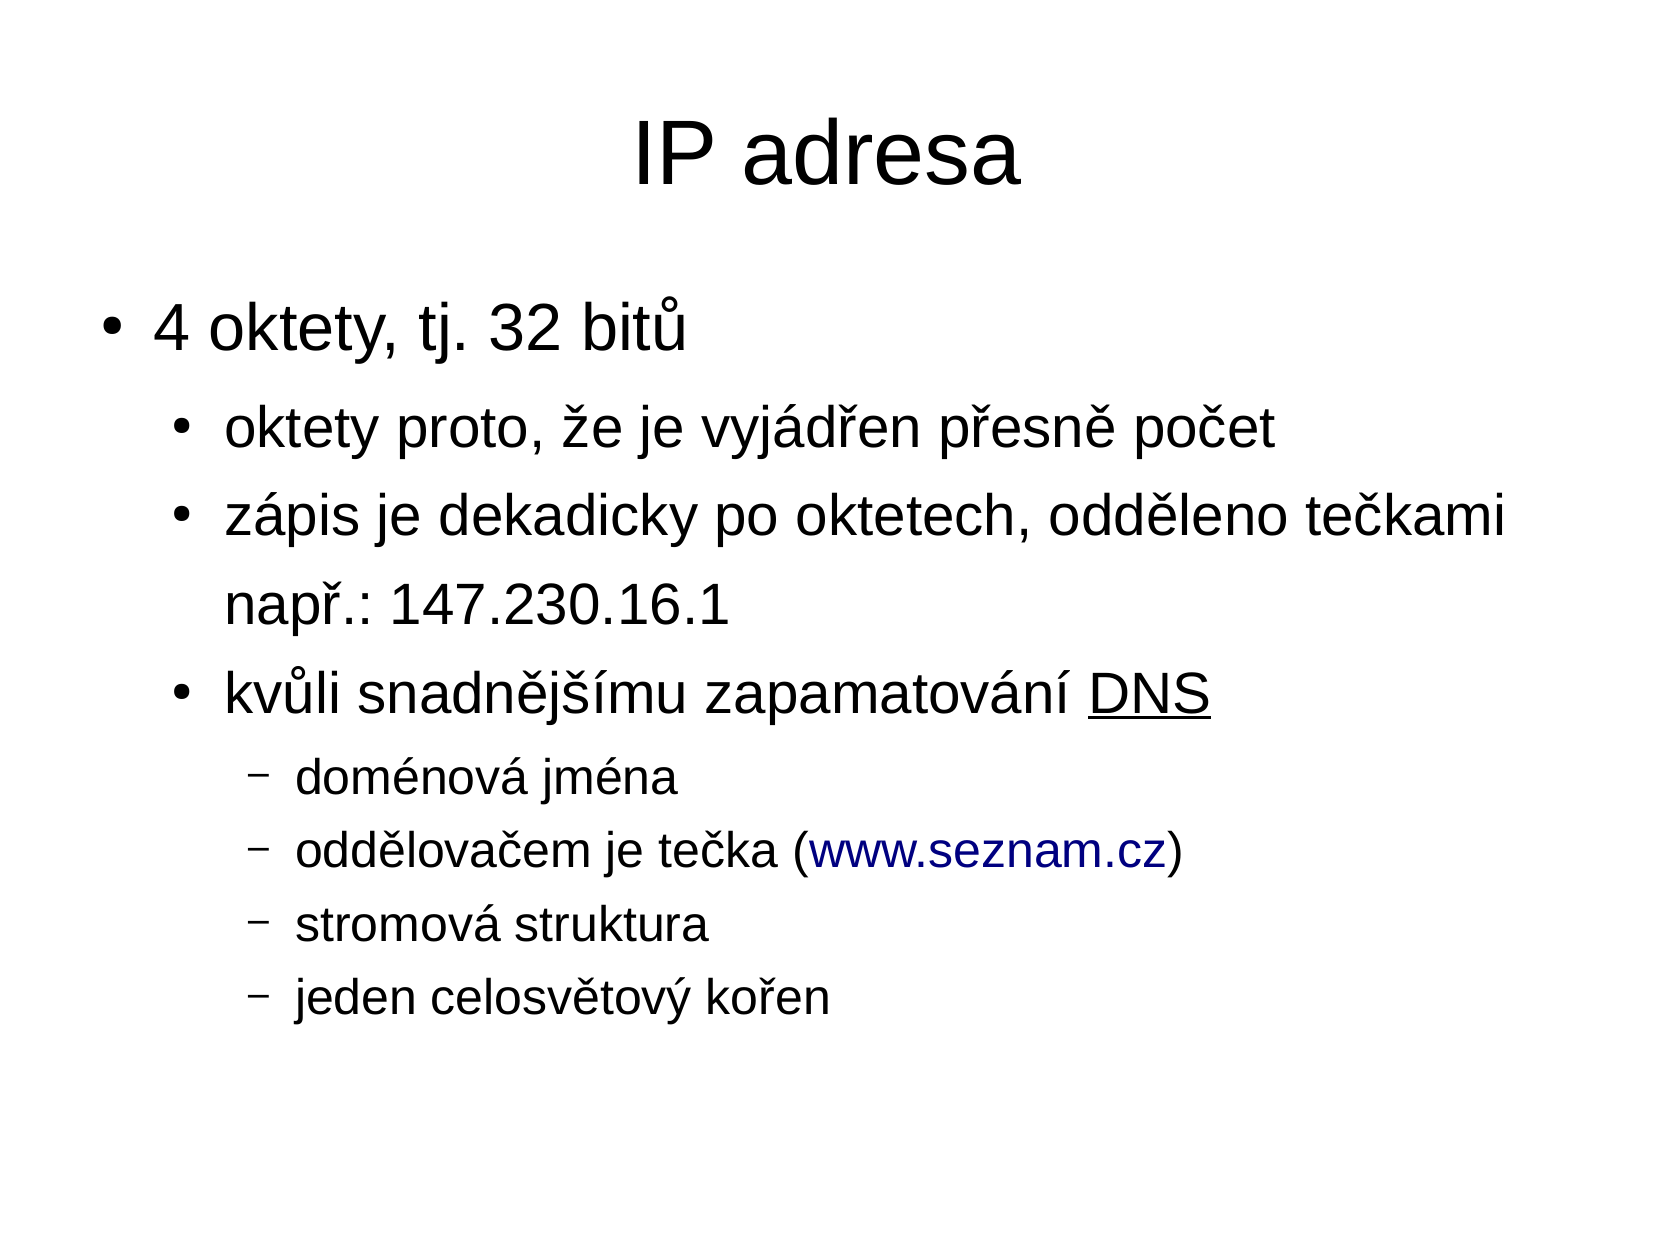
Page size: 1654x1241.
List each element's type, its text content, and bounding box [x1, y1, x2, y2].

list 4 oktety, tj. 32 bitů oktety proto, že je vyjádřen přesně počet zápis je dekadicky po oktetech, odděleno tečkami např.: 147.230.16.1 kvůli snadnějšímu zapamatování DNS doménová jména oddělovačem je tečka (www.seznam.cz) stromová struktura jeden celosvětový kořen [82, 290, 1571, 1109]
title IP adresa [82, 49, 1571, 257]
